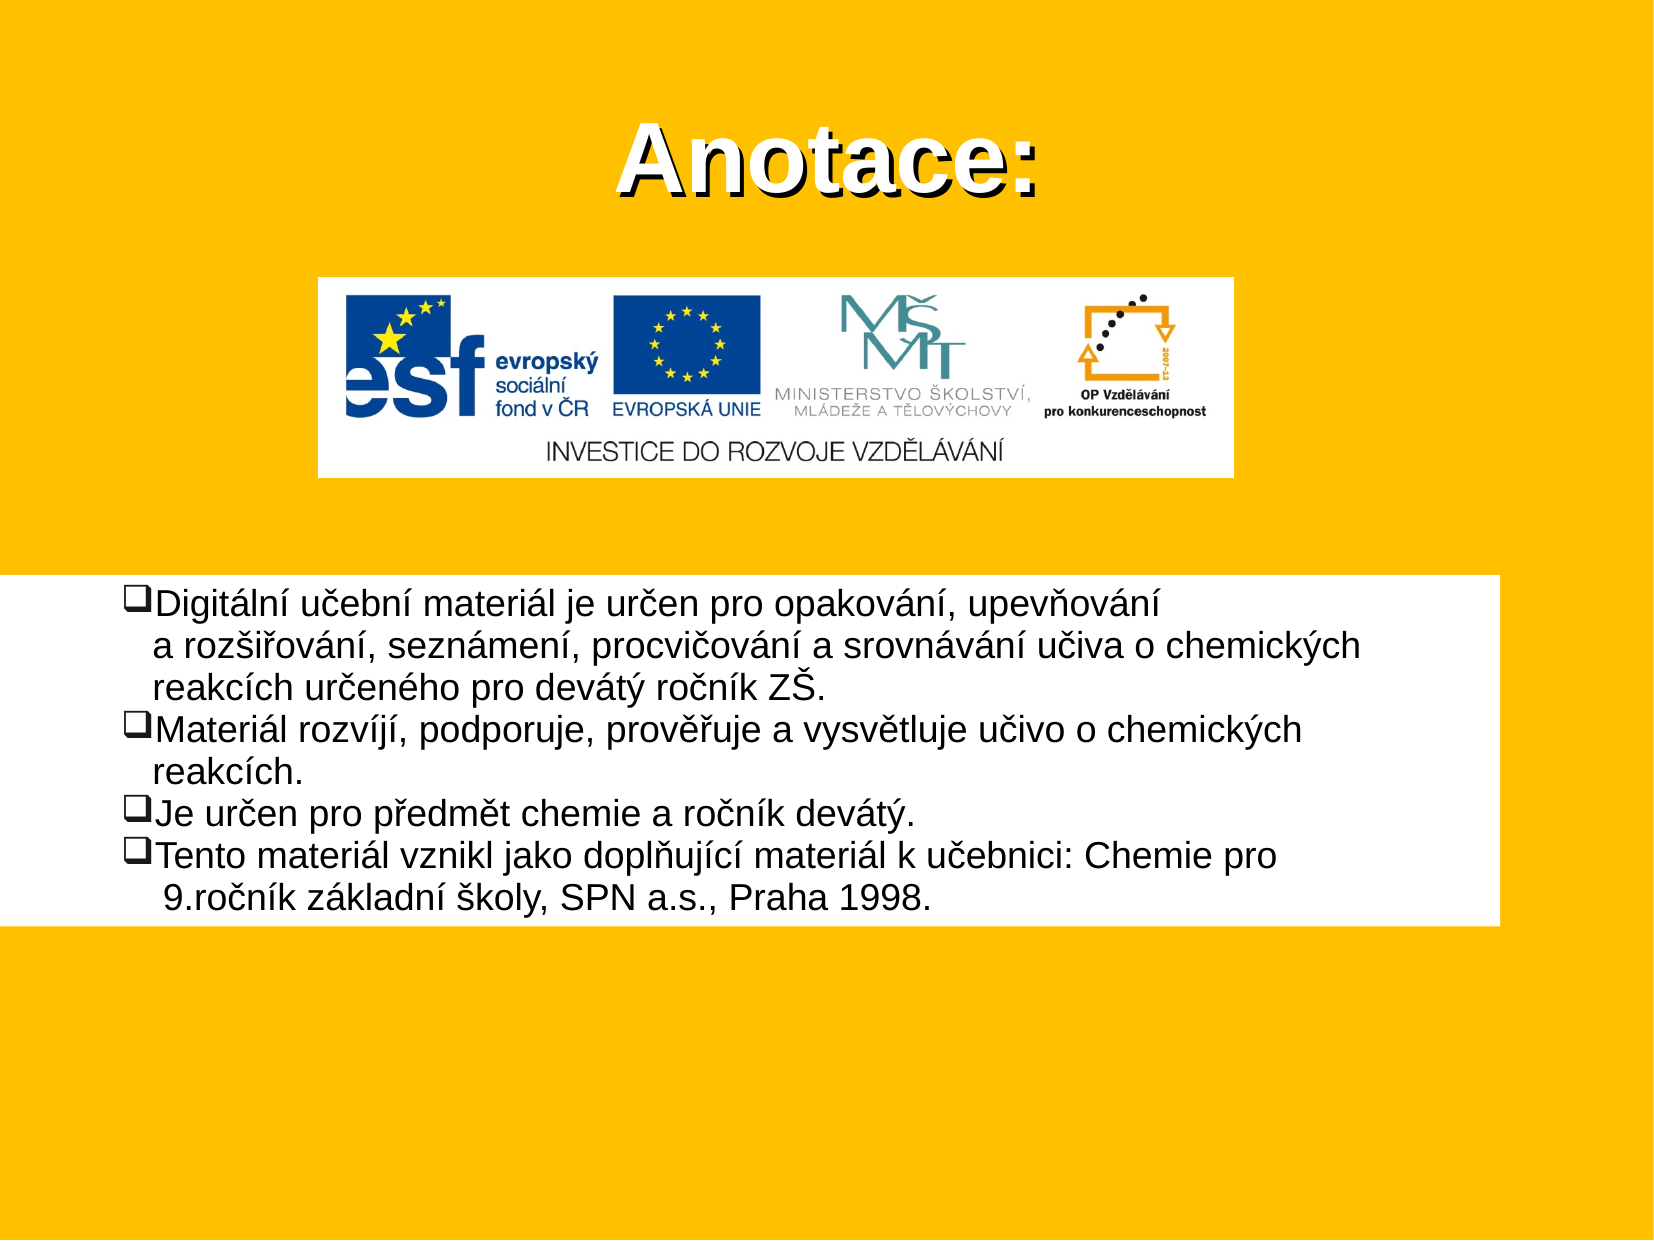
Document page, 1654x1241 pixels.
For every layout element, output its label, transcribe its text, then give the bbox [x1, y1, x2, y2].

title Anotace: [82, 49, 1571, 257]
picture [318, 277, 1234, 478]
text_box Digitální učební materiál je určen pro opakování, upevňování a rozšiřování, seznámení, procvičování a srovnávání učiva o chemických reakcích určeného pro devátý ročník ZŠ. Materiál rozvíjí, podporuje, prověřuje a vysvětluje učivo o chemických reakcích. Je určen pro předmět chemie a ročník devátý. Tento materiál vznikl jako doplňující materiál k učebnici: Chemie pro 9.ročník základní školy, SPN a.s., Praha 1998. [0, 574, 1501, 927]
